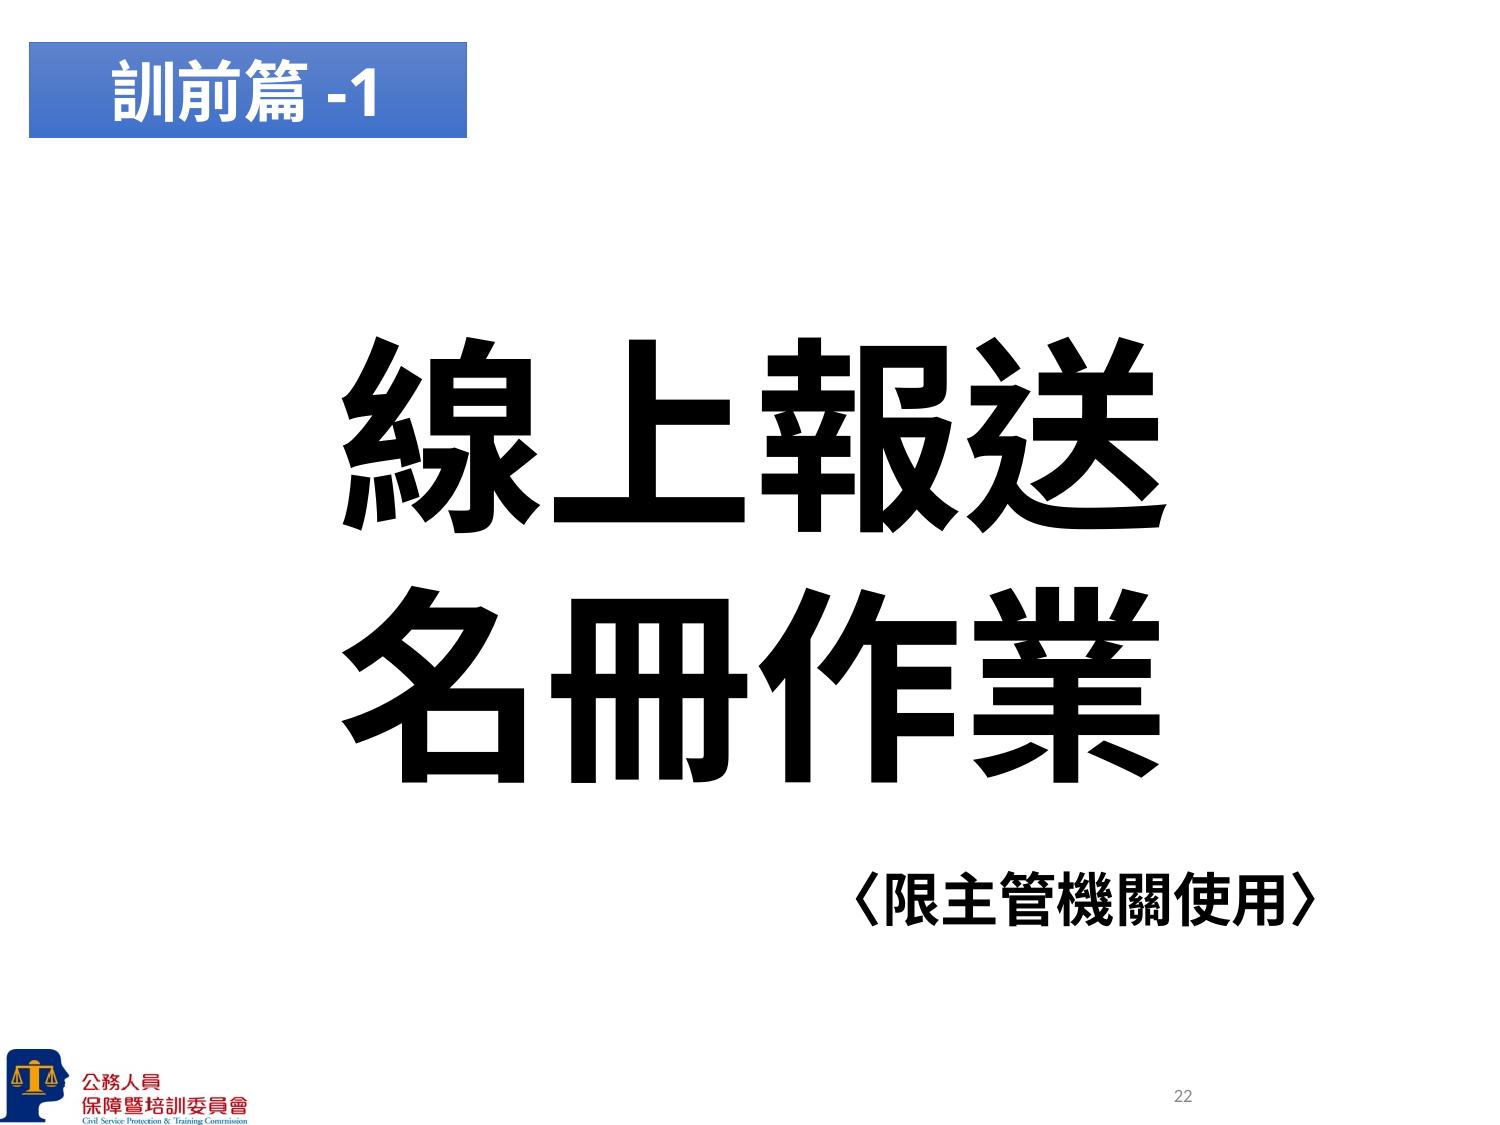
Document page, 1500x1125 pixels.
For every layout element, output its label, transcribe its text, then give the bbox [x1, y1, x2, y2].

text_box 訓前篇-1 [29, 43, 467, 138]
text_box 26 [1158, 1065, 1497, 1125]
text_box 線上報送名冊作業 [266, 299, 1243, 814]
text_box 〈限主管機關使用〉 [809, 856, 1363, 941]
